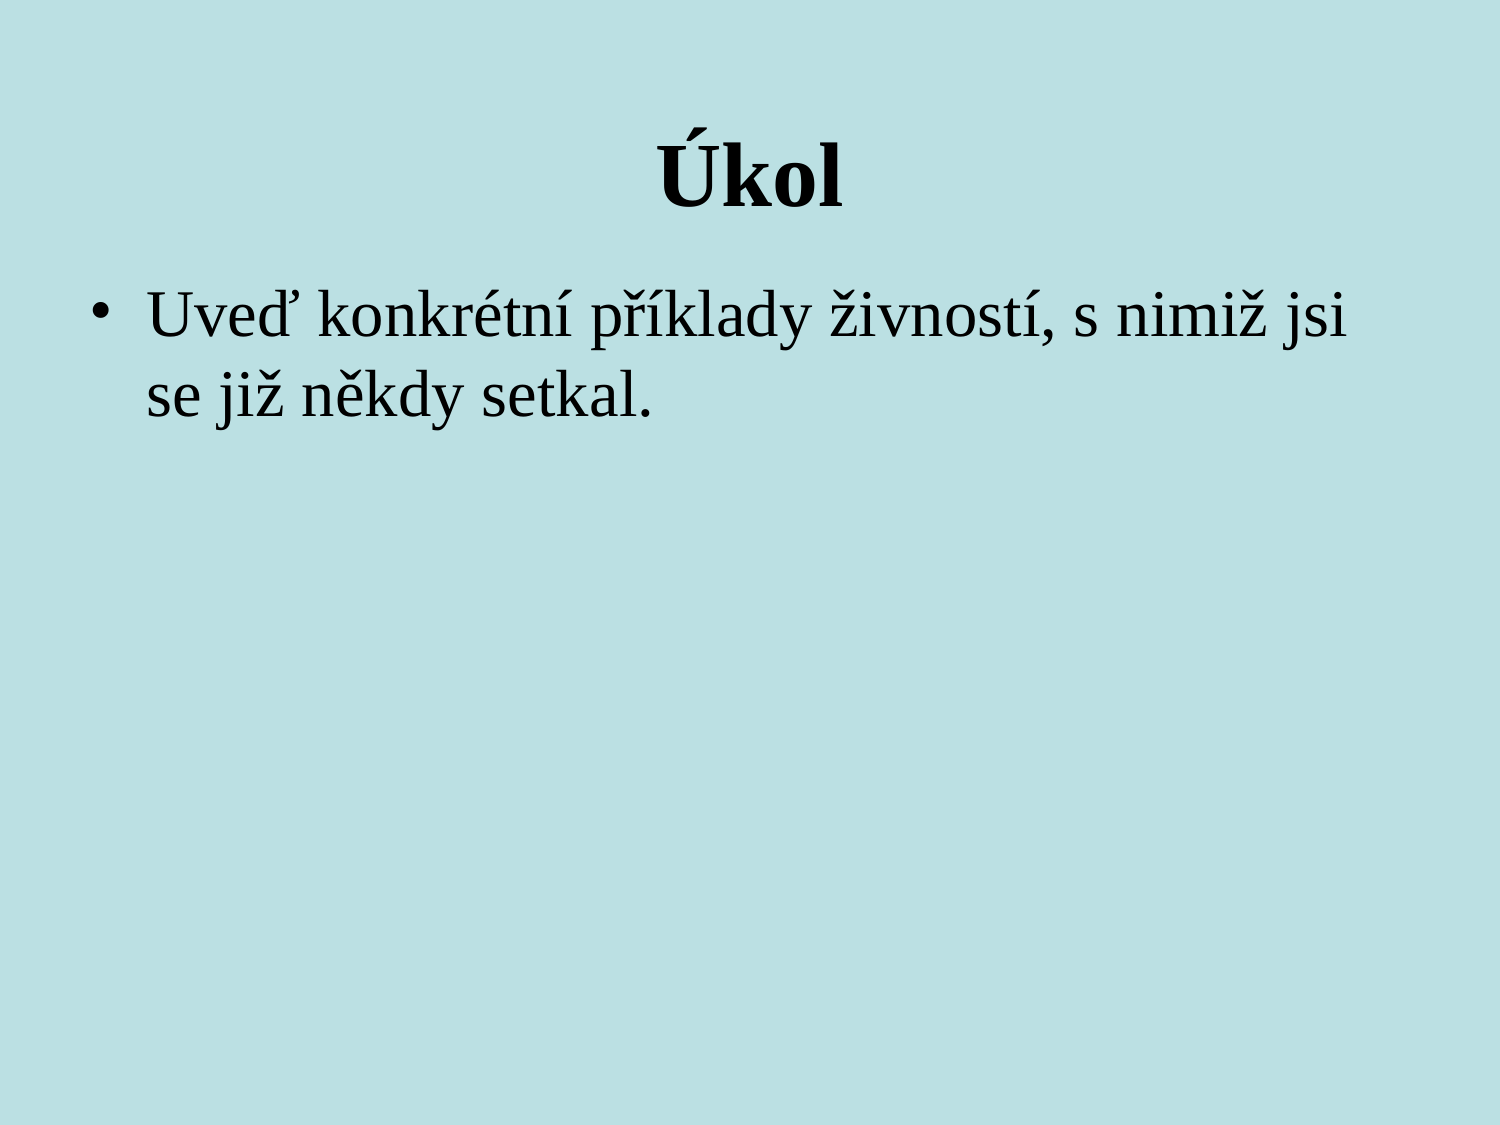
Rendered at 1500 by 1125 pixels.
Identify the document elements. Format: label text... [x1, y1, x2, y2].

title Úkol [75, 44, 1426, 233]
list Uveď konkrétní příklady živností, s nimiž jsi se již někdy setkal. [75, 262, 1426, 1006]
